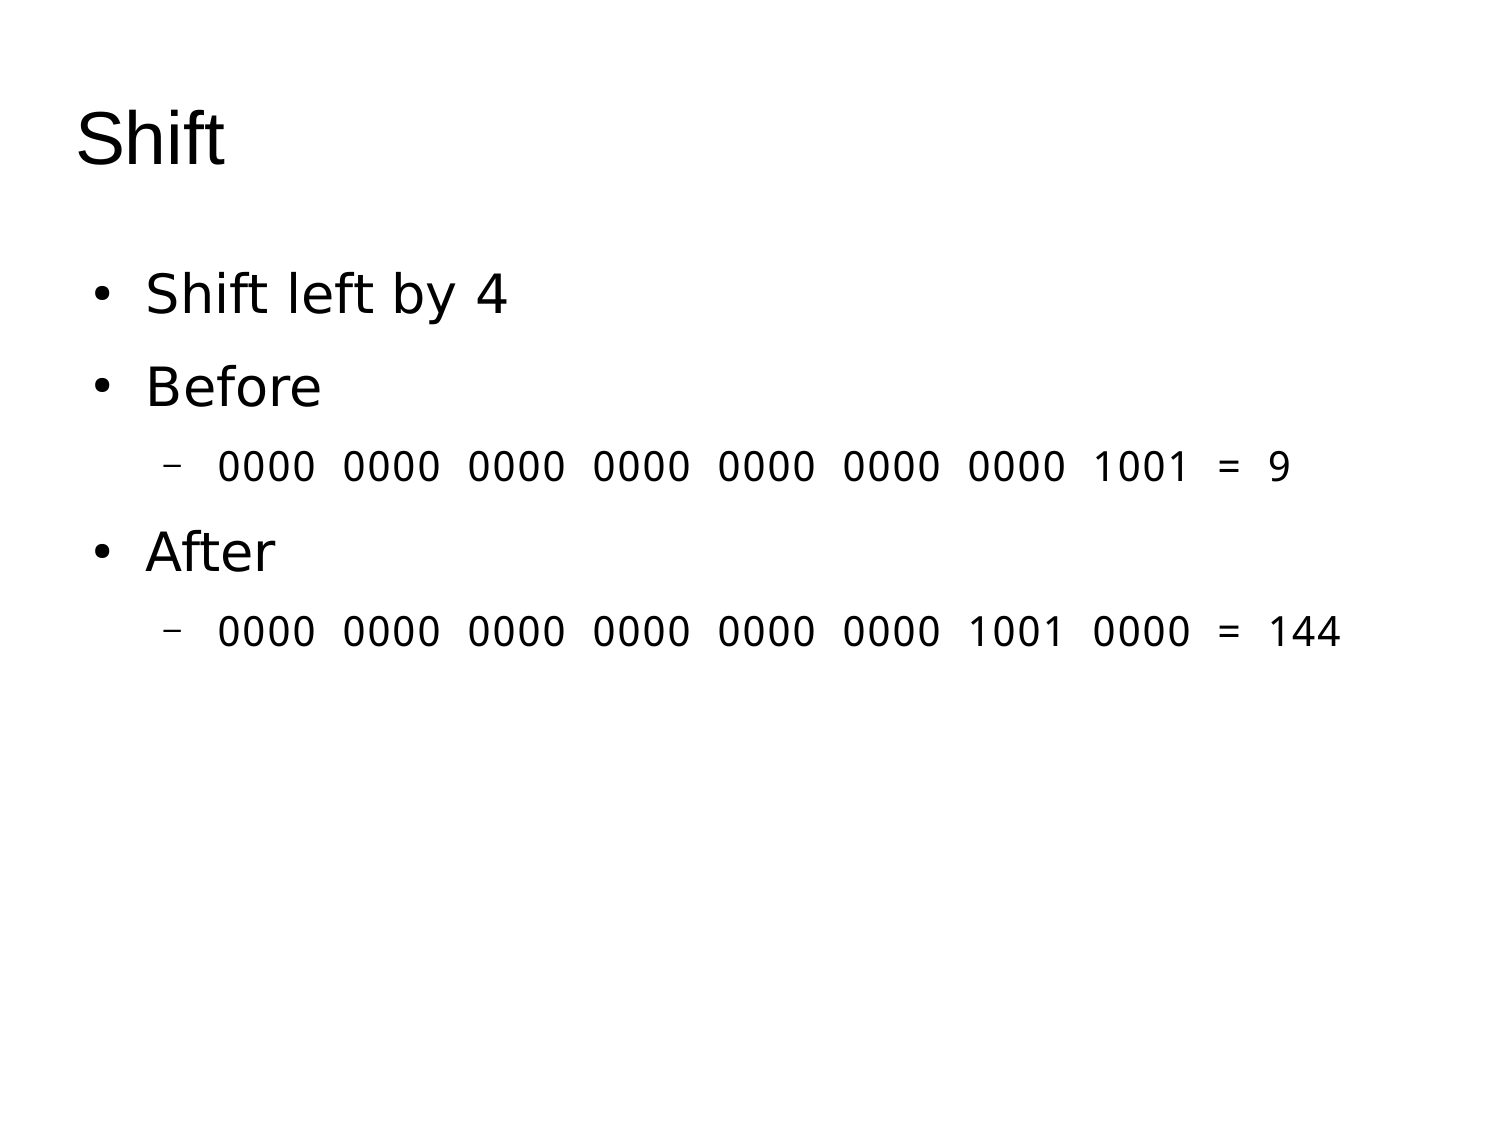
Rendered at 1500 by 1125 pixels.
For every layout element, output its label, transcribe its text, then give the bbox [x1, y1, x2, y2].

title Shift [75, 44, 1425, 233]
list Shift left by 4 Before 0000 0000 0000 0000 0000 0000 0000 1001 = 9 After 0000 0000 0000 0000 0000 0000 1001 0000 = 144 [75, 263, 1425, 916]
